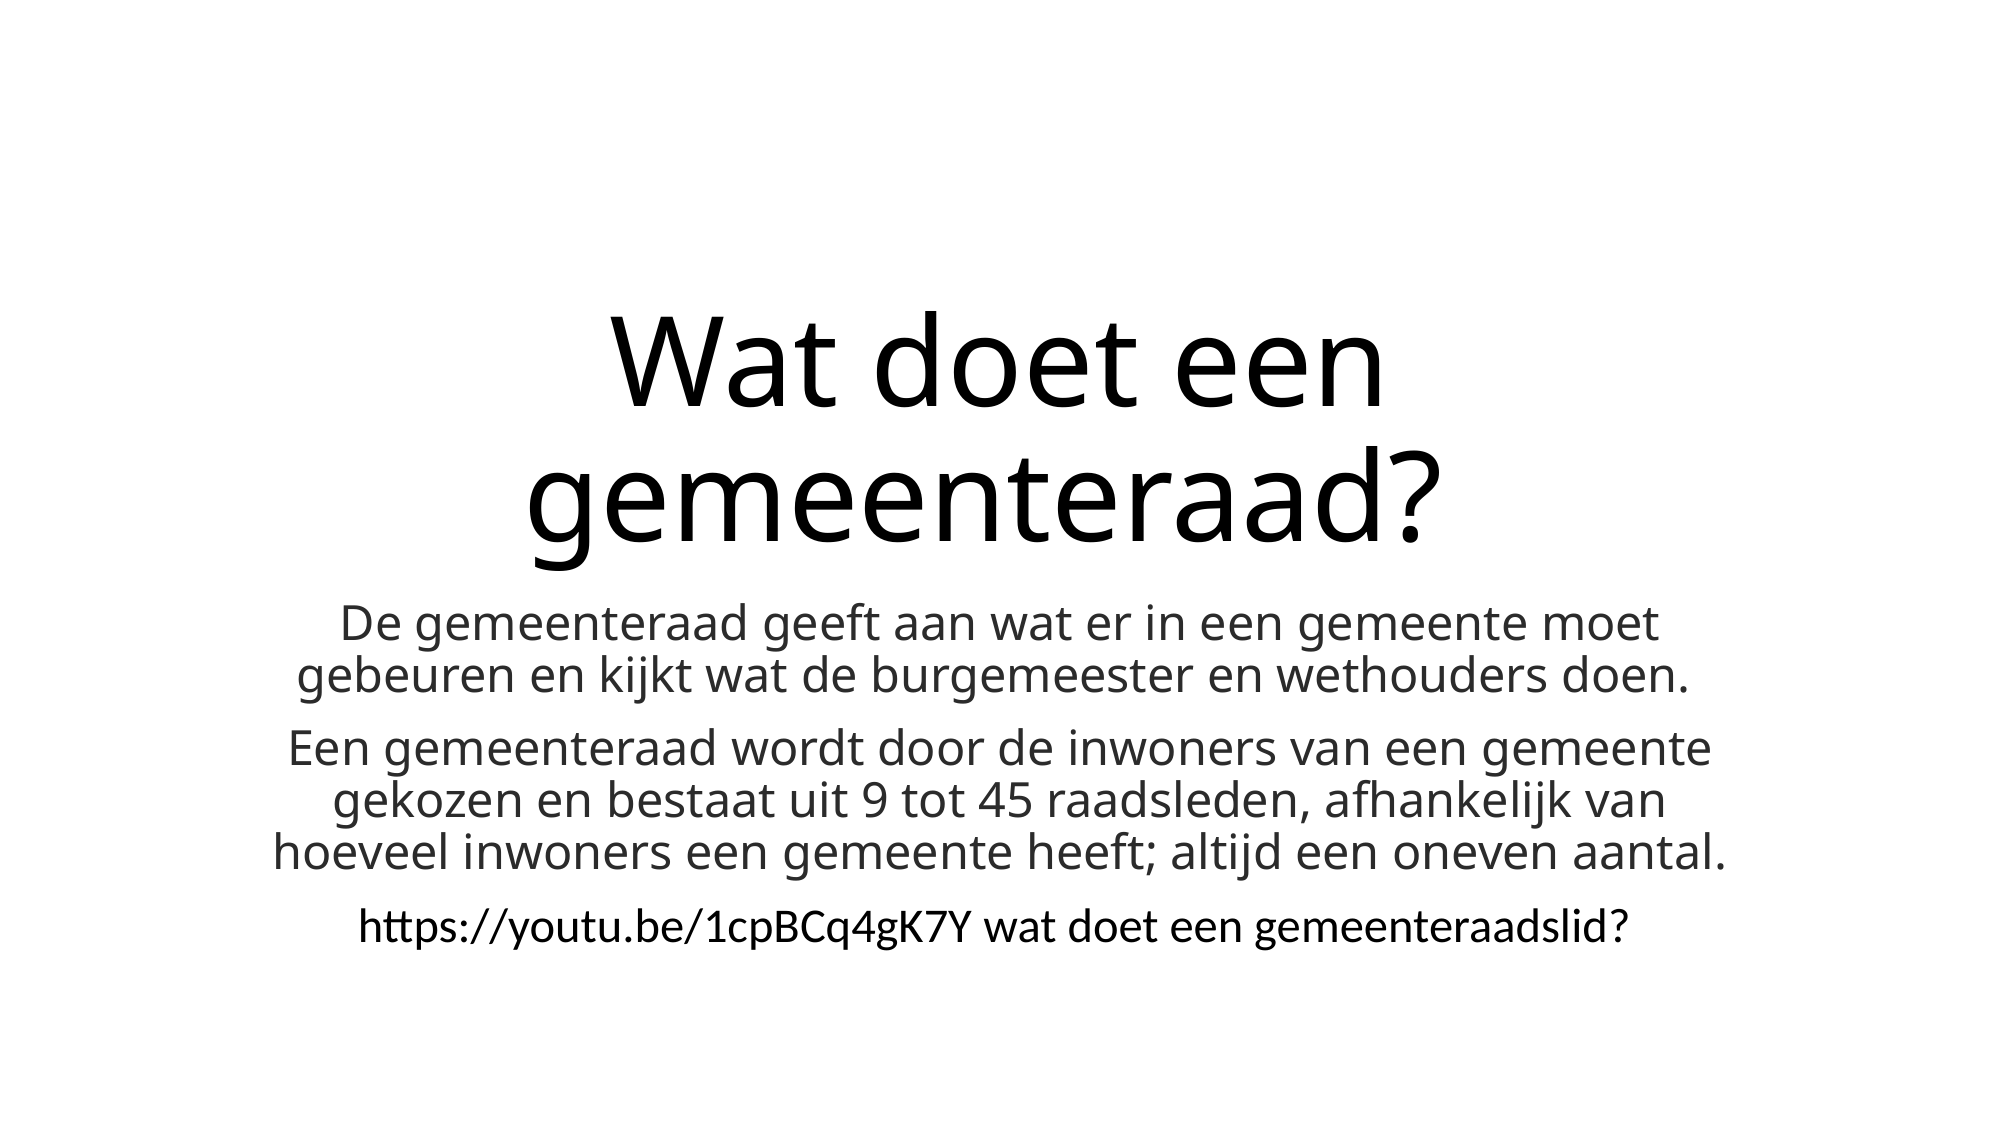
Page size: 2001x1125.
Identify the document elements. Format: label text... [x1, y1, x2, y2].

title Wat doet een gemeenteraad? [249, 184, 1750, 576]
subtitle De gemeenteraad geeft aan wat er in een gemeente moet gebeuren en kijkt wat de burgemeester en wethouders doen. Een gemeenteraad wordt door de inwoners van een gemeente gekozen en bestaat uit 9 tot 45 raadsleden, afhankelijk van hoeveel inwoners een gemeente heeft; altijd een oneven aantal. https://youtu.be/1cpBCq4gK7Y wat doet een gemeenteraadslid? [249, 590, 1750, 1007]
